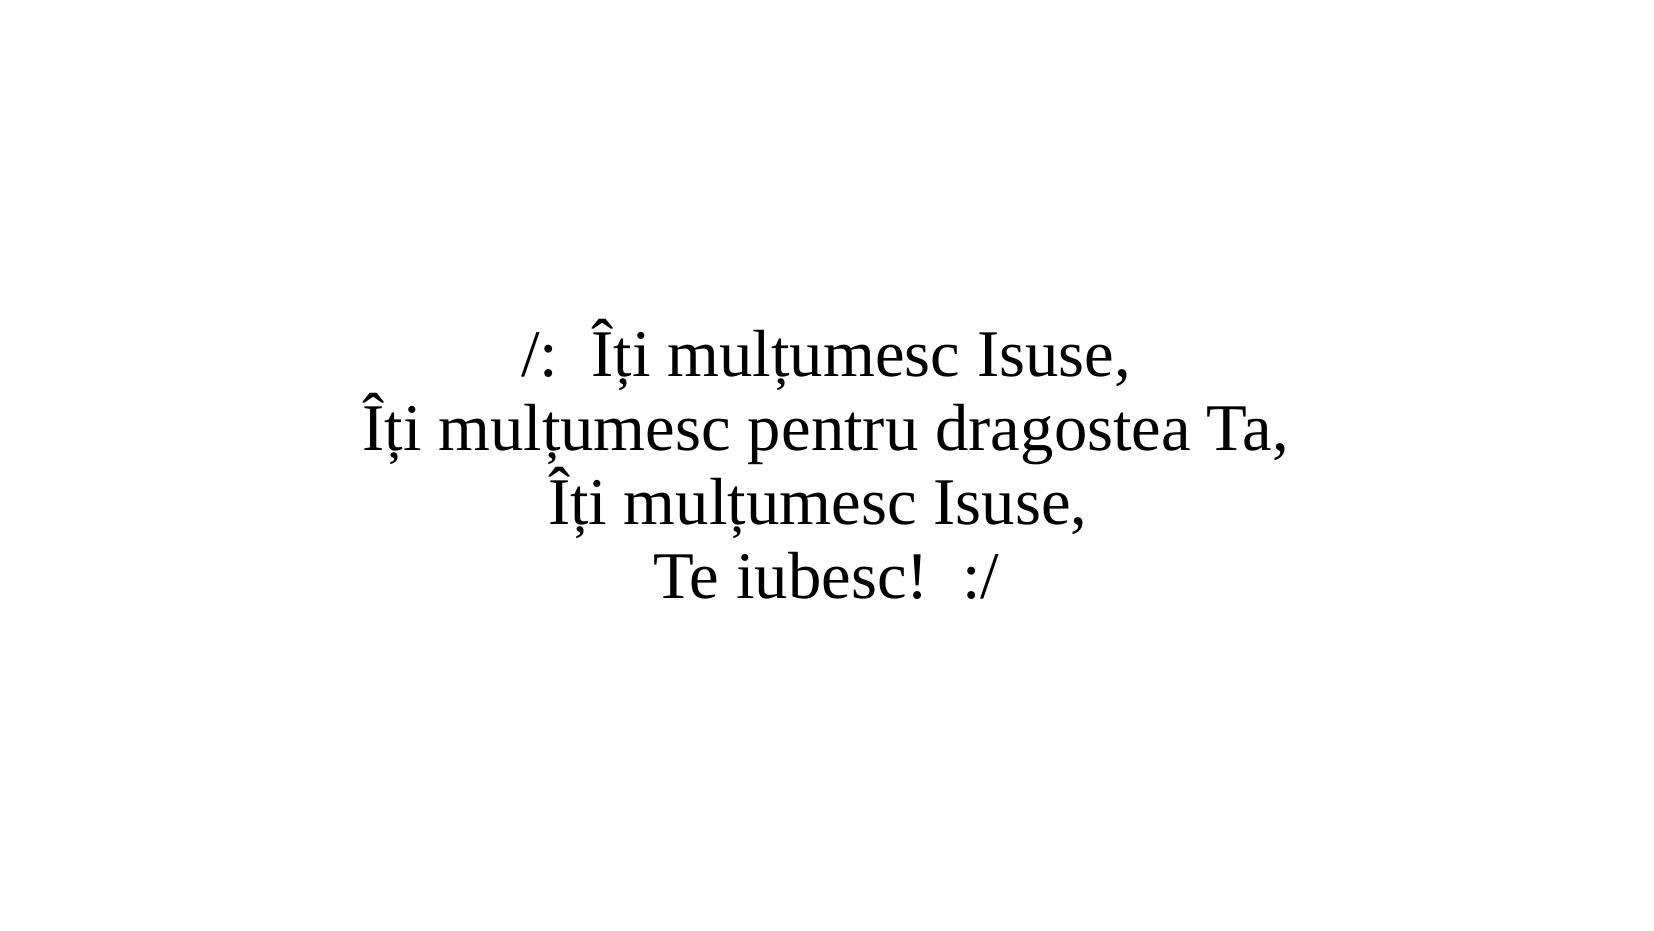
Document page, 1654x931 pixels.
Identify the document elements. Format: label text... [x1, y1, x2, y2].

subtitle /: Îți mulțumesc Isuse, Îți mulțumesc pentru dragostea Ta, Îți mulțumesc Isuse, Te iubesc! :/ [300, 150, 1354, 781]
